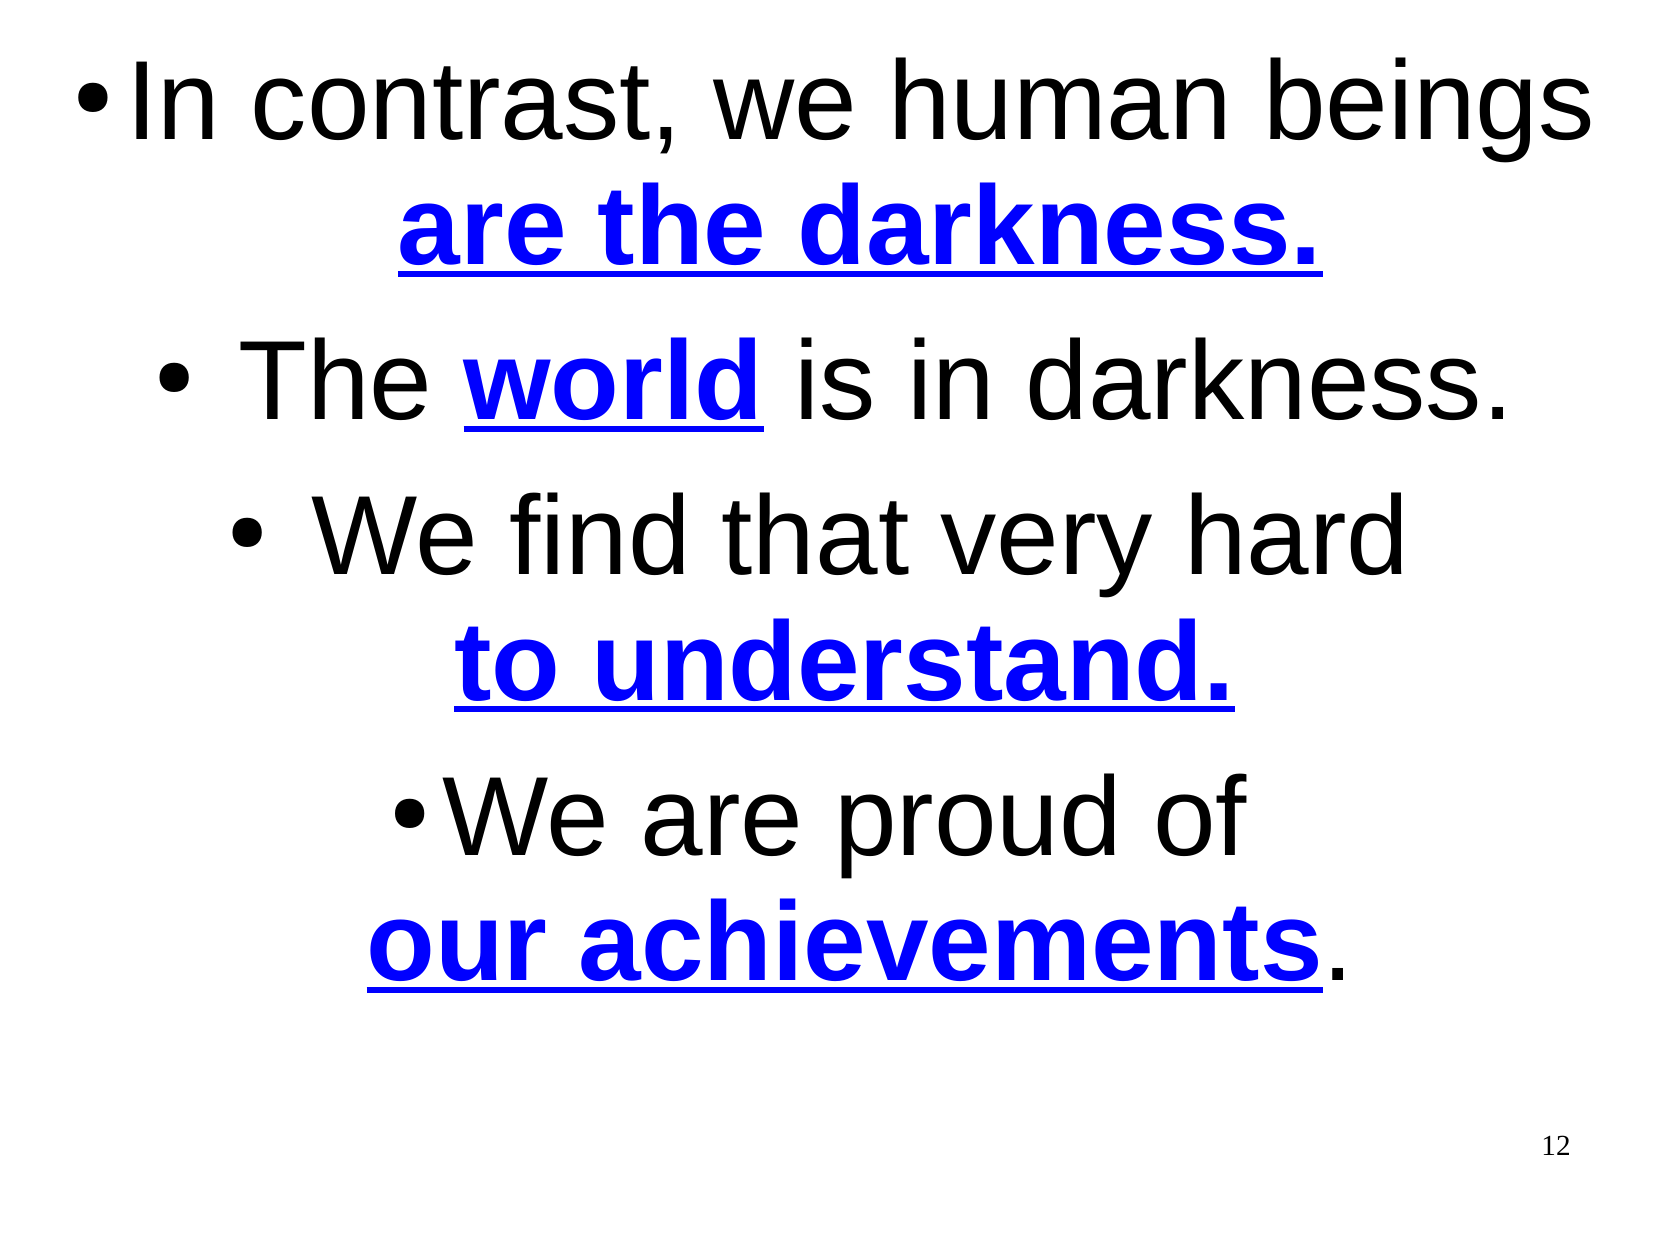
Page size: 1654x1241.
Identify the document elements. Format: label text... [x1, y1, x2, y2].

list In contrast, we human beings are the darkness. The world is in darkness. We find that very hard to understand. We are proud of our achievements. [37, 37, 1613, 1238]
